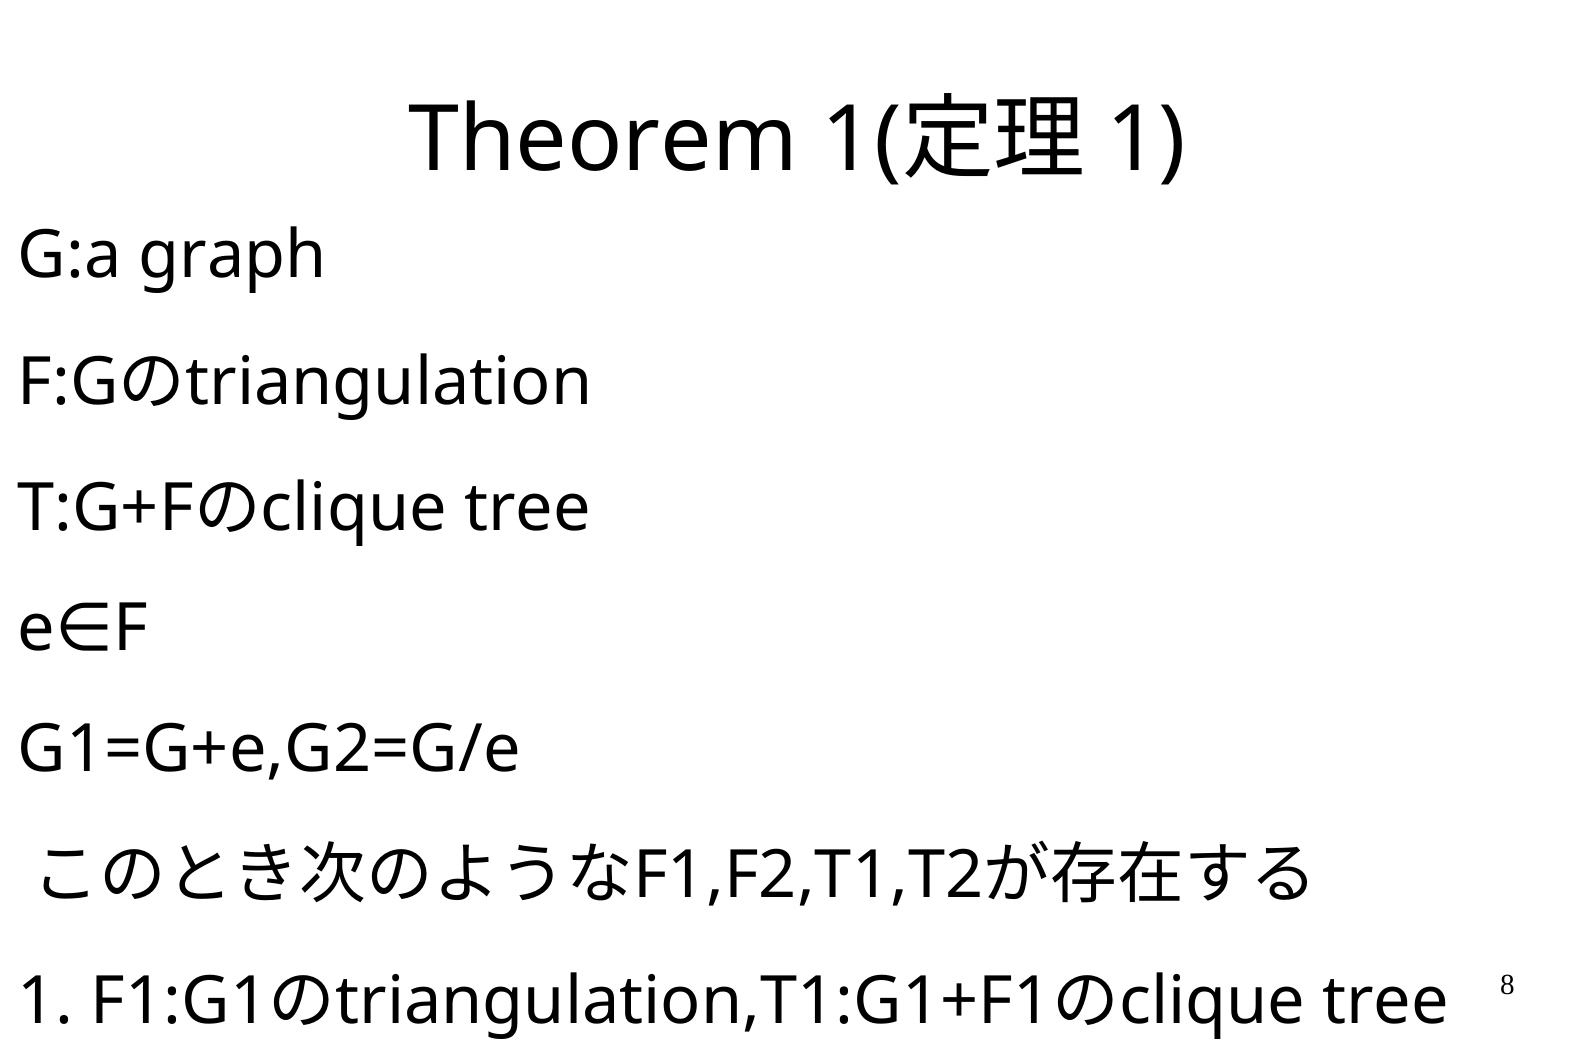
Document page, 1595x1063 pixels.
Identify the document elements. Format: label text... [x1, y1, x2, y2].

title Theorem 1(定理 1) [79, 42, 1515, 206]
list G:a graph F:Gのtriangulation T:G+Fのclique tree e∈F G1=G+e,G2=G/e このとき次のようなF1,F2,T1,T2が存在する 1. F1:G1のtriangulation,T1:G1+F1のclique tree 2. F2:G2のtriangulation,T2:G2+F2のclique tree [0, 206, 1595, 1004]
